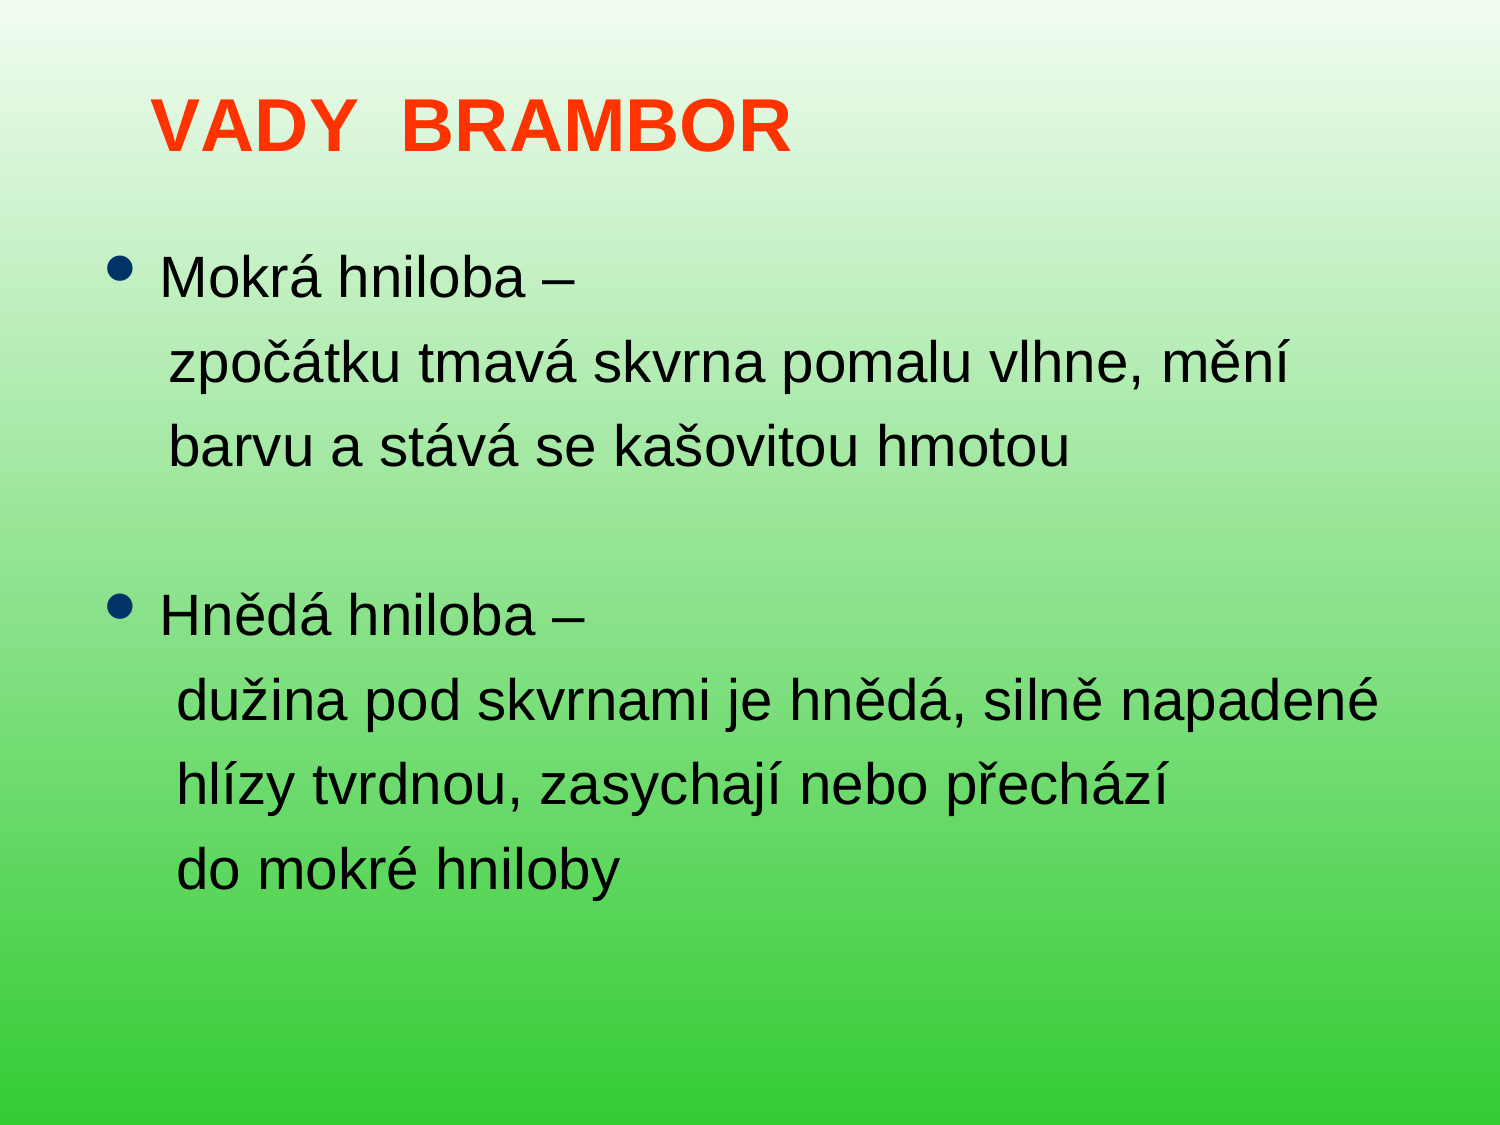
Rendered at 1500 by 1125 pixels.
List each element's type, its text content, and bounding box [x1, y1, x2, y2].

title VADY BRAMBOR [135, 11, 1413, 176]
list Mokrá hniloba – zpočátku tmavá skvrna pomalu vlhne, mění barvu a stává se kašovitou hmotou Hnědá hniloba – dužina pod skvrnami je hnědá, silně napadené hlízy tvrdnou, zasychají nebo přechází do mokré hniloby [88, 231, 1459, 1071]
